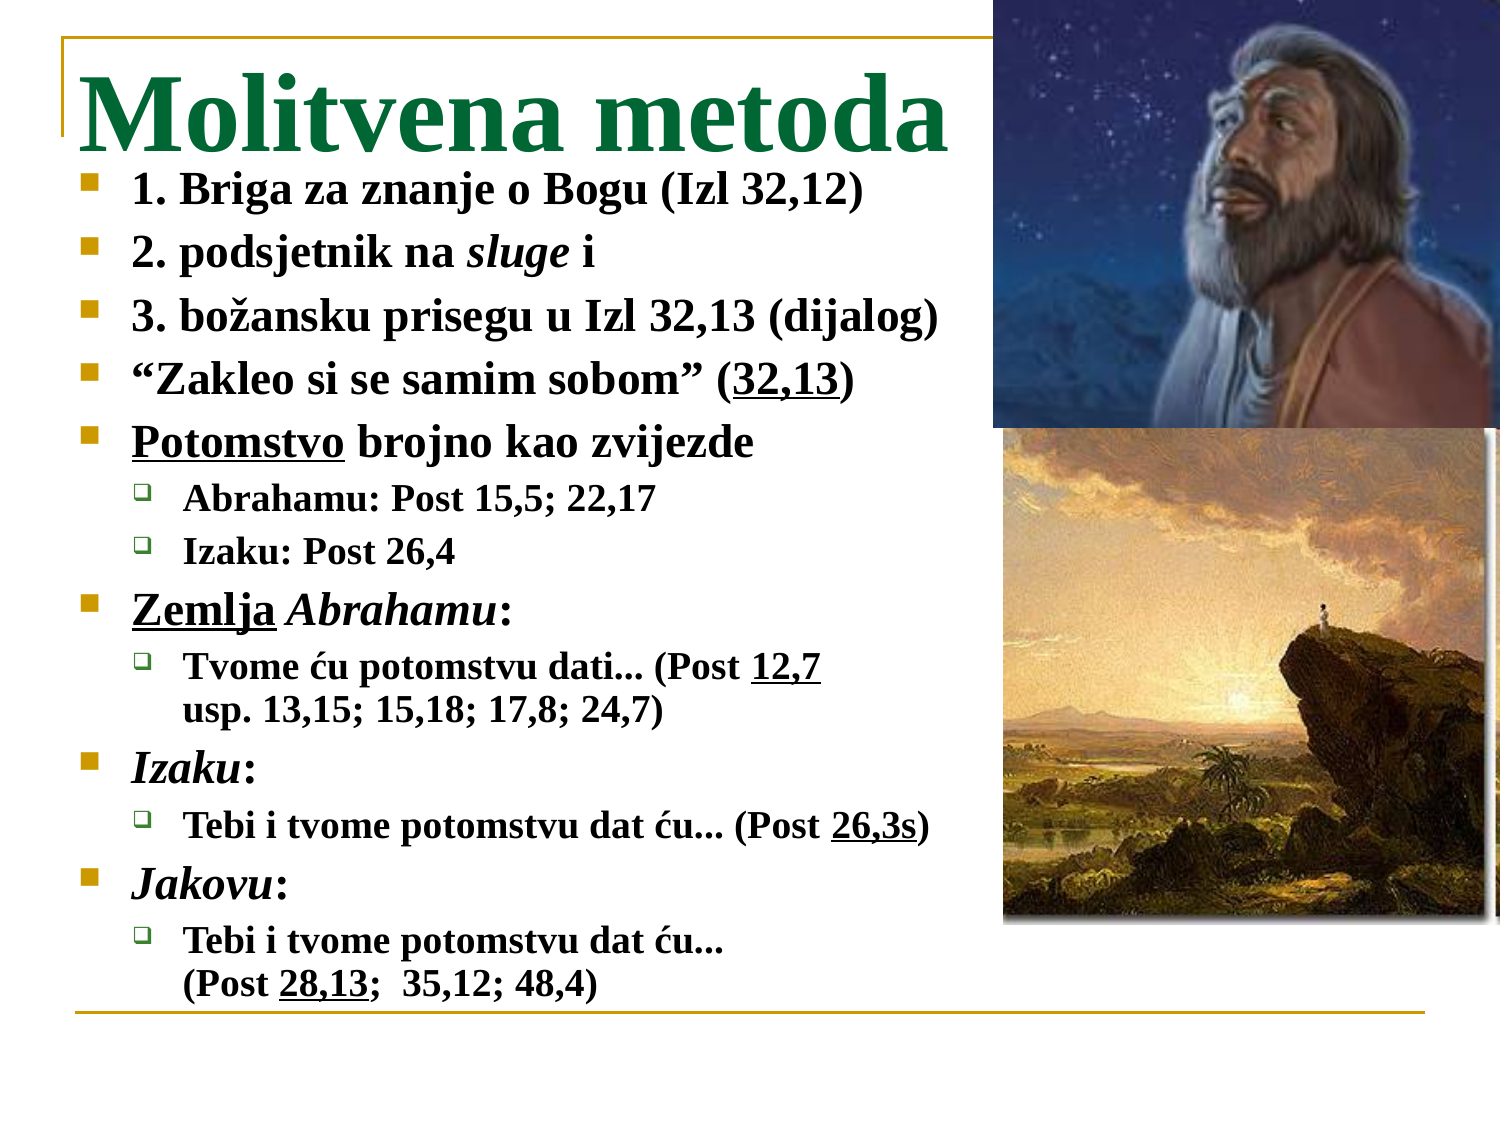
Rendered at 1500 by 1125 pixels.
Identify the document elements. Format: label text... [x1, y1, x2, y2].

title Molitvena metoda [63, 31, 993, 156]
list 1. Briga za znanje o Bogu (Izl 32,12) 2. podsjetnik na sluge i 3. božansku prisegu u Izl 32,13 (dijalog) “Zakleo si se samim sobom” (32,13) Potomstvo brojno kao zvijezde Abrahamu: Post 15,5; 22,17 Izaku: Post 26,4 Zemlja Abrahamu: Tvome ću potomstvu dati... (Post 12,7 usp. 13,15; 15,18; 17,8; 24,7) Izaku: Tebi i tvome potomstvu dat ću... (Post 26,3s) Jakovu: Tebi i tvome potomstvu dat ću... (Post 28,13; 35,12; 48,4) [63, 156, 1426, 1013]
picture [993, 0, 1500, 925]
